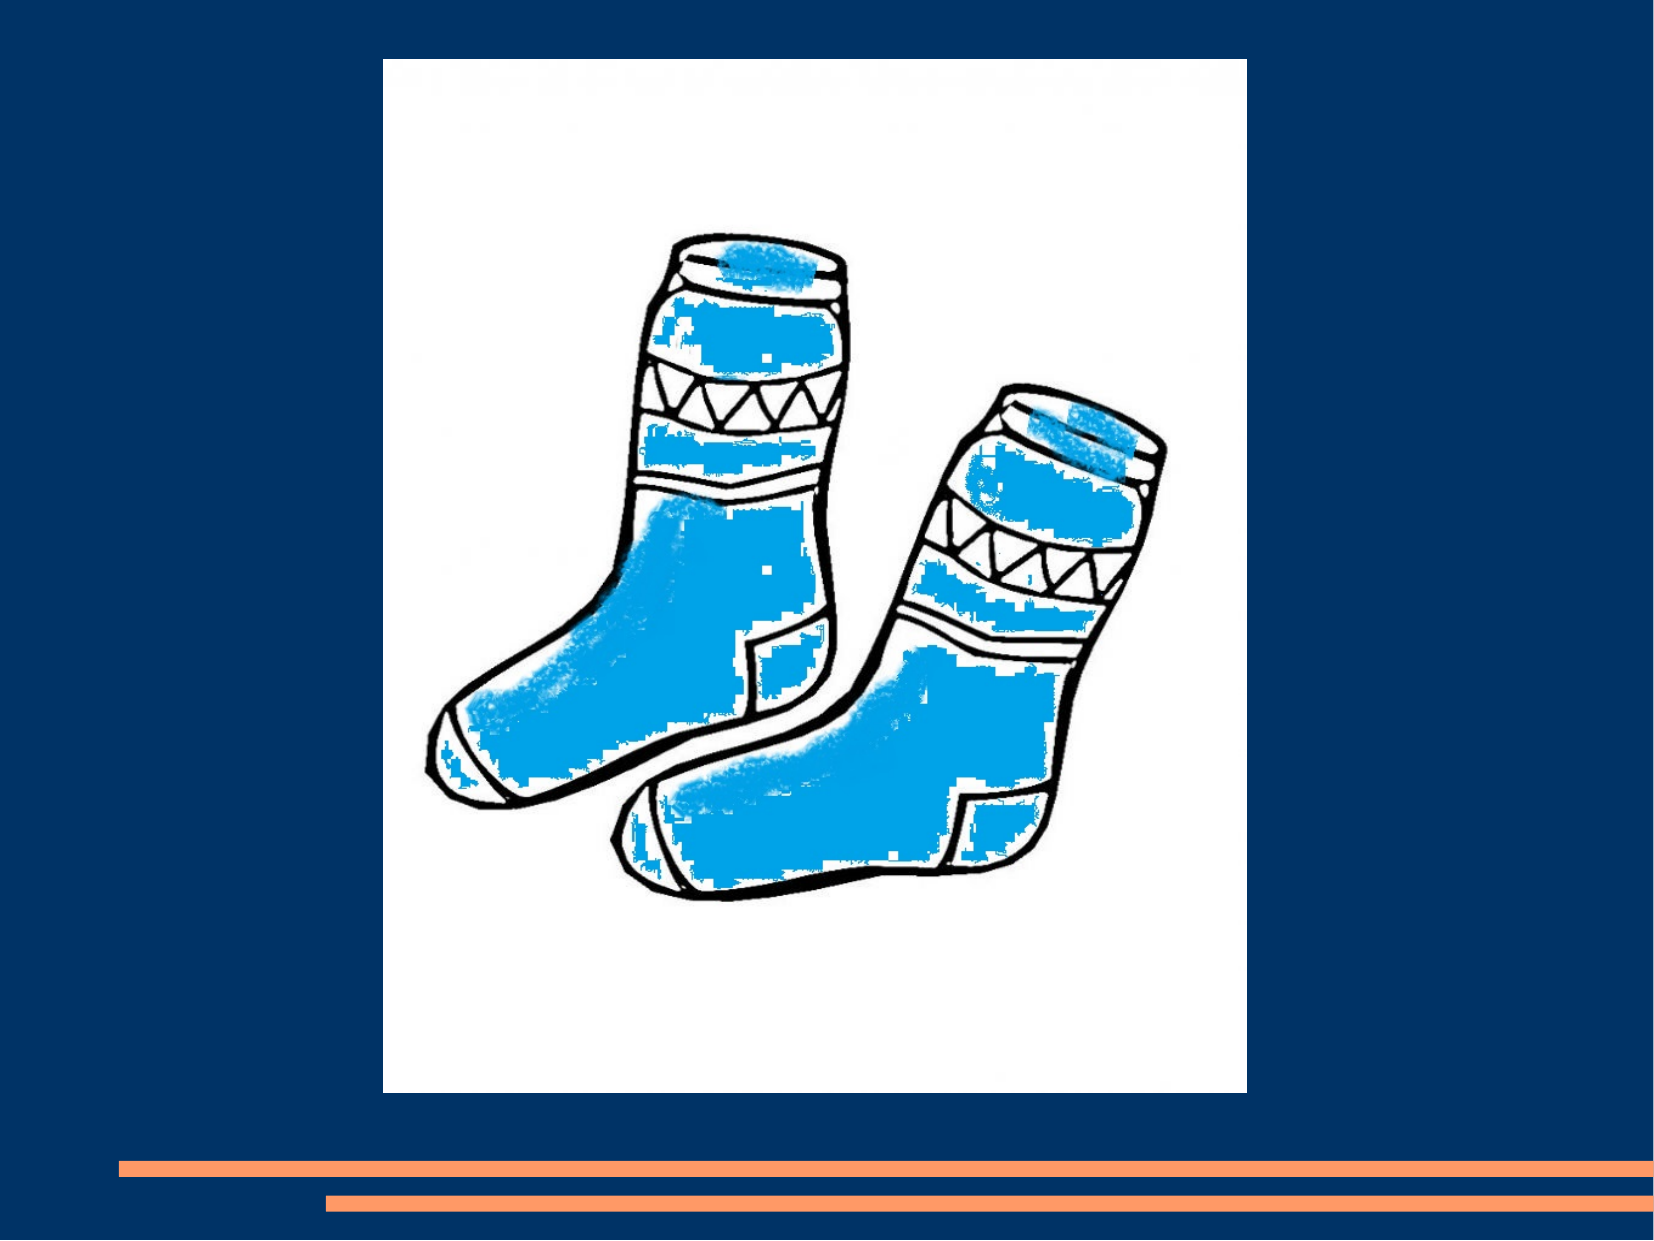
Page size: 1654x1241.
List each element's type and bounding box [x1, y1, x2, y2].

picture [383, 59, 1247, 1093]
